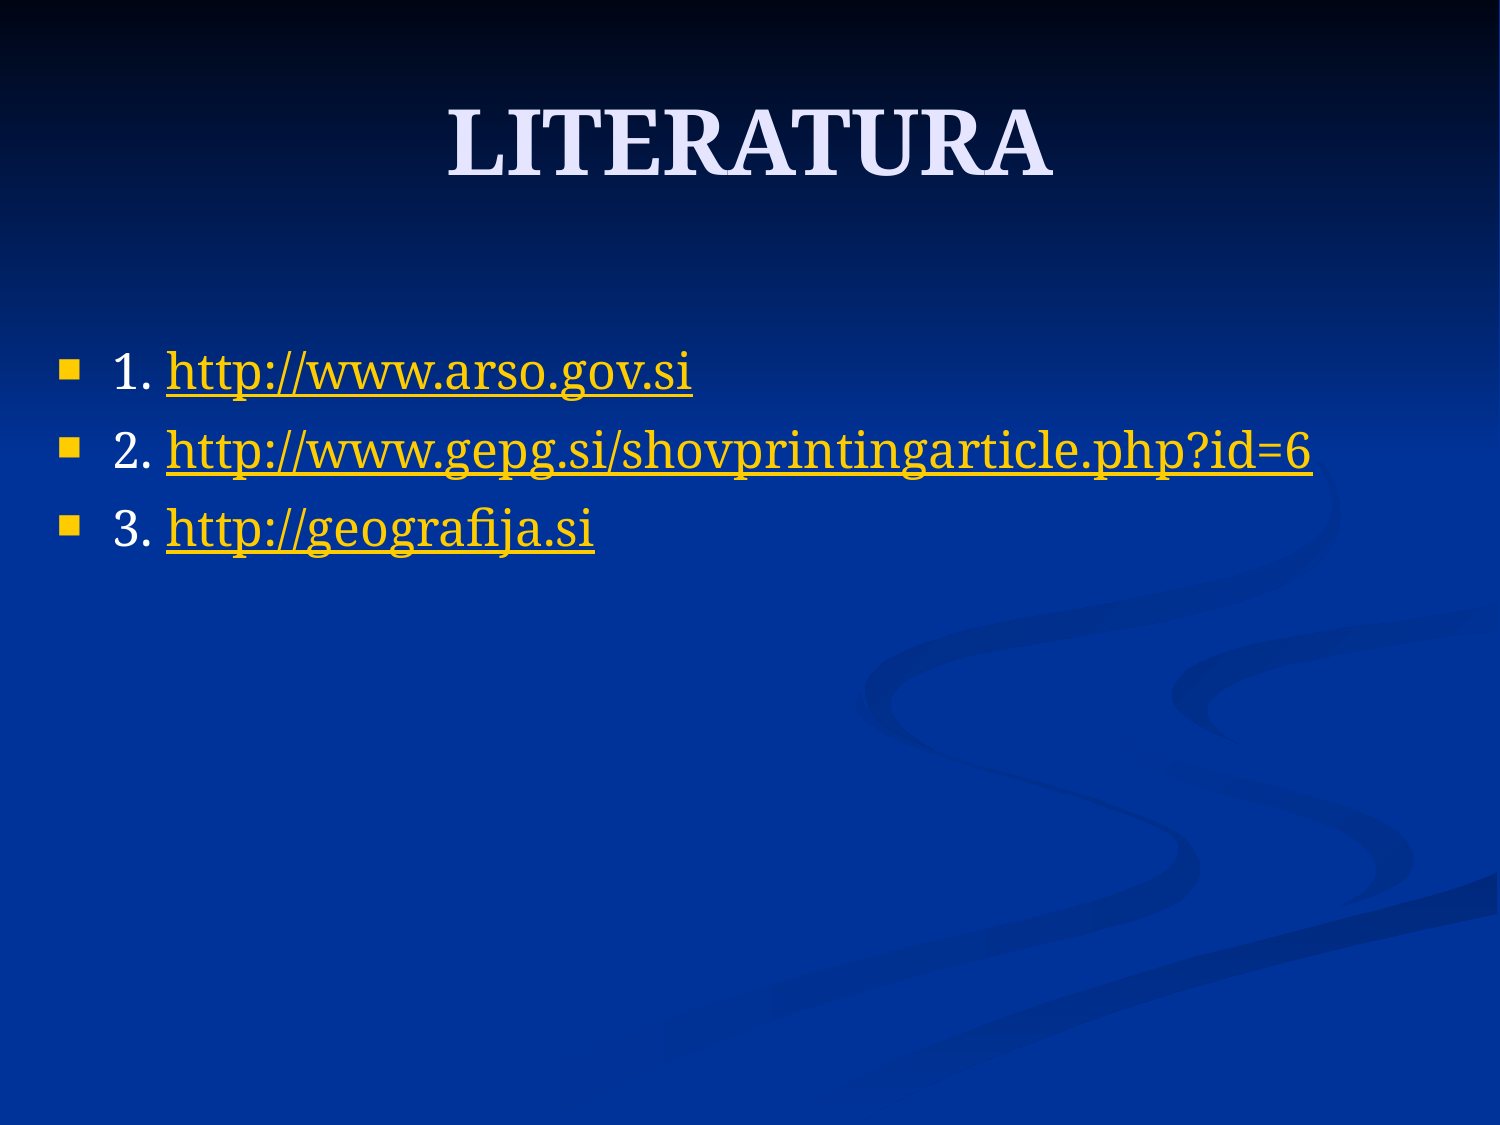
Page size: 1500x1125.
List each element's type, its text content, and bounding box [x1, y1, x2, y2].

title LITERATURA [75, 45, 1425, 233]
list 1. http://www.arso.gov.si 2. http://www.gepg.si/shovprintingarticle.php?id=6 3. http://geografija.si [41, 262, 1471, 1005]
